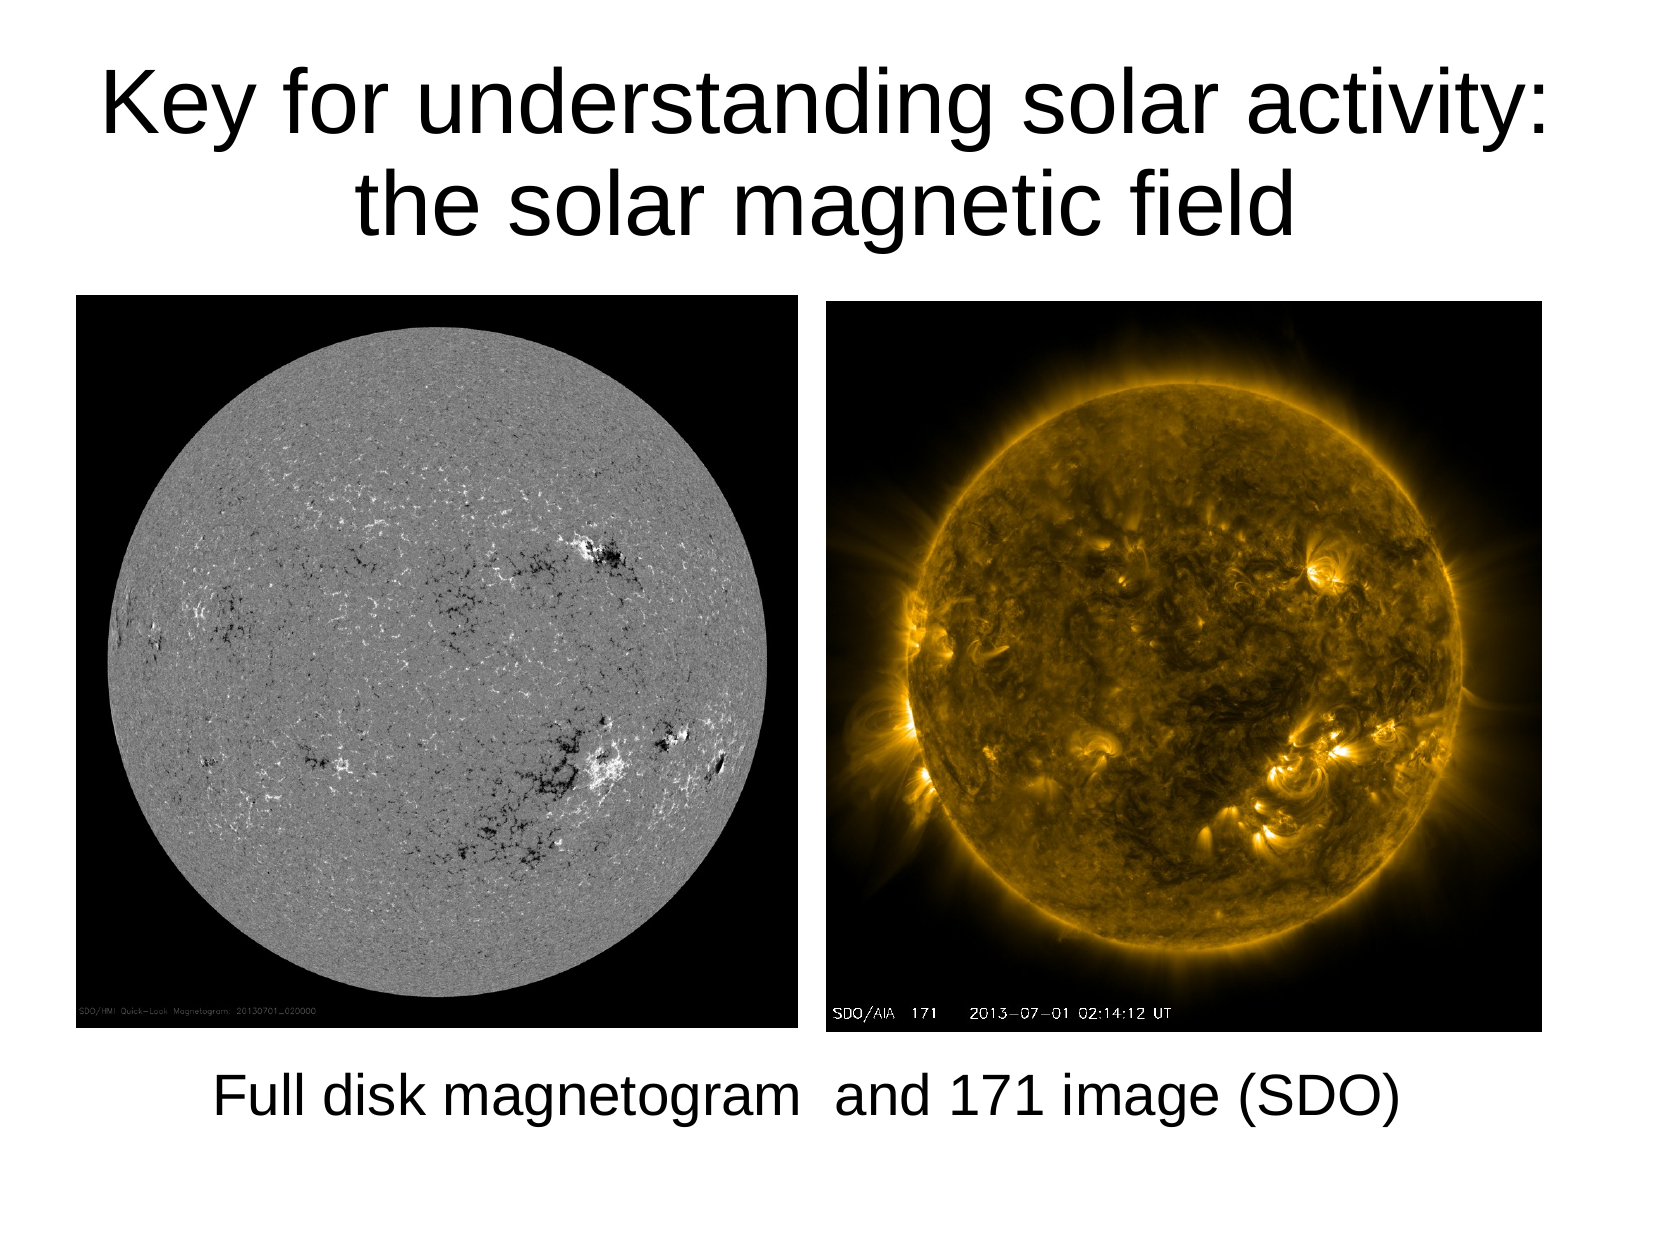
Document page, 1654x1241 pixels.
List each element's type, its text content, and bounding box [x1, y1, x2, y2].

picture [826, 301, 1542, 1032]
list Full disk magnetogram and 171 image (SDO) [141, 1062, 1654, 1217]
title Key for understanding solar activity: the solar magnetic field [82, 49, 1571, 257]
picture [76, 295, 798, 1028]
